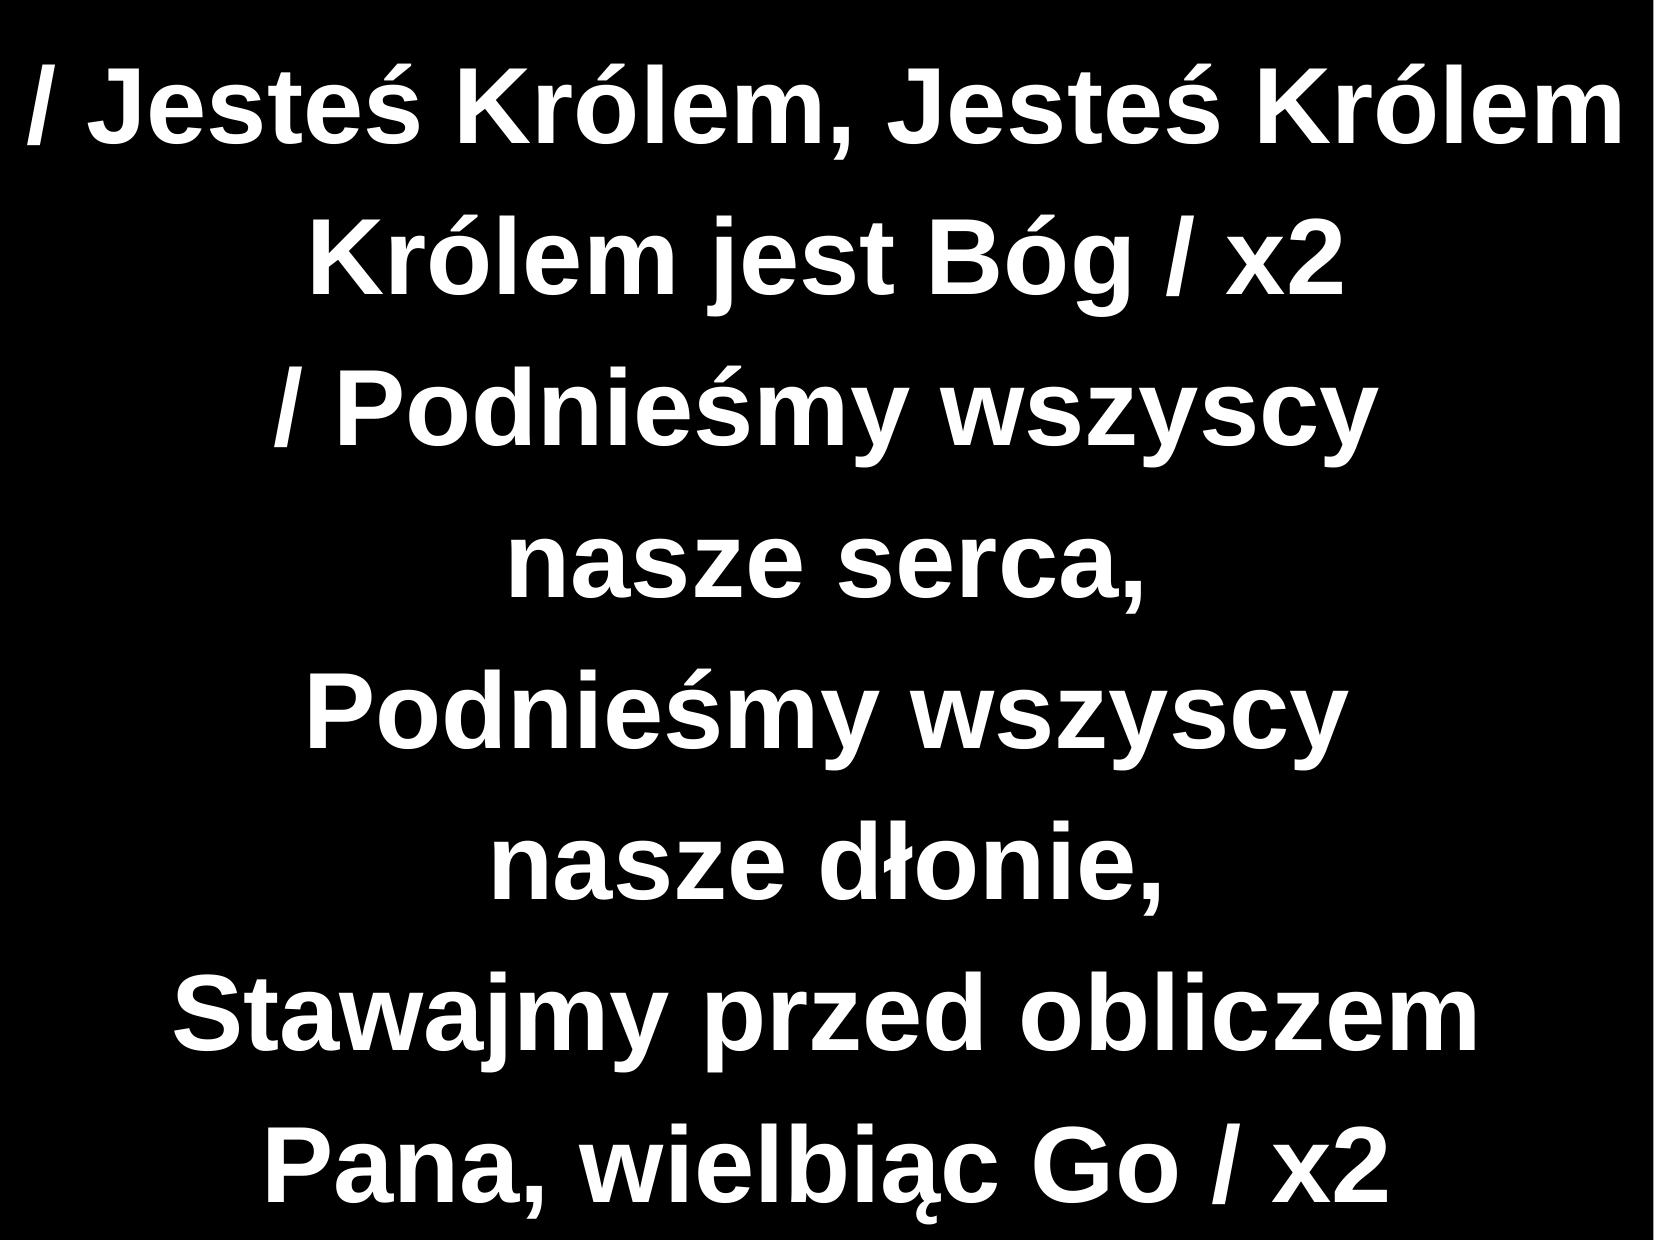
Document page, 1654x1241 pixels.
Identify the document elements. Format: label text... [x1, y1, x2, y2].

subtitle / Jesteś Królem, Jesteś Królem Królem jest Bóg / x2 / Podnieśmy wszyscy nasze serca, Podnieśmy wszyscy nasze dłonie, Stawajmy przed obliczem Pana, wielbiąc Go / x2 [0, 0, 1654, 1241]
